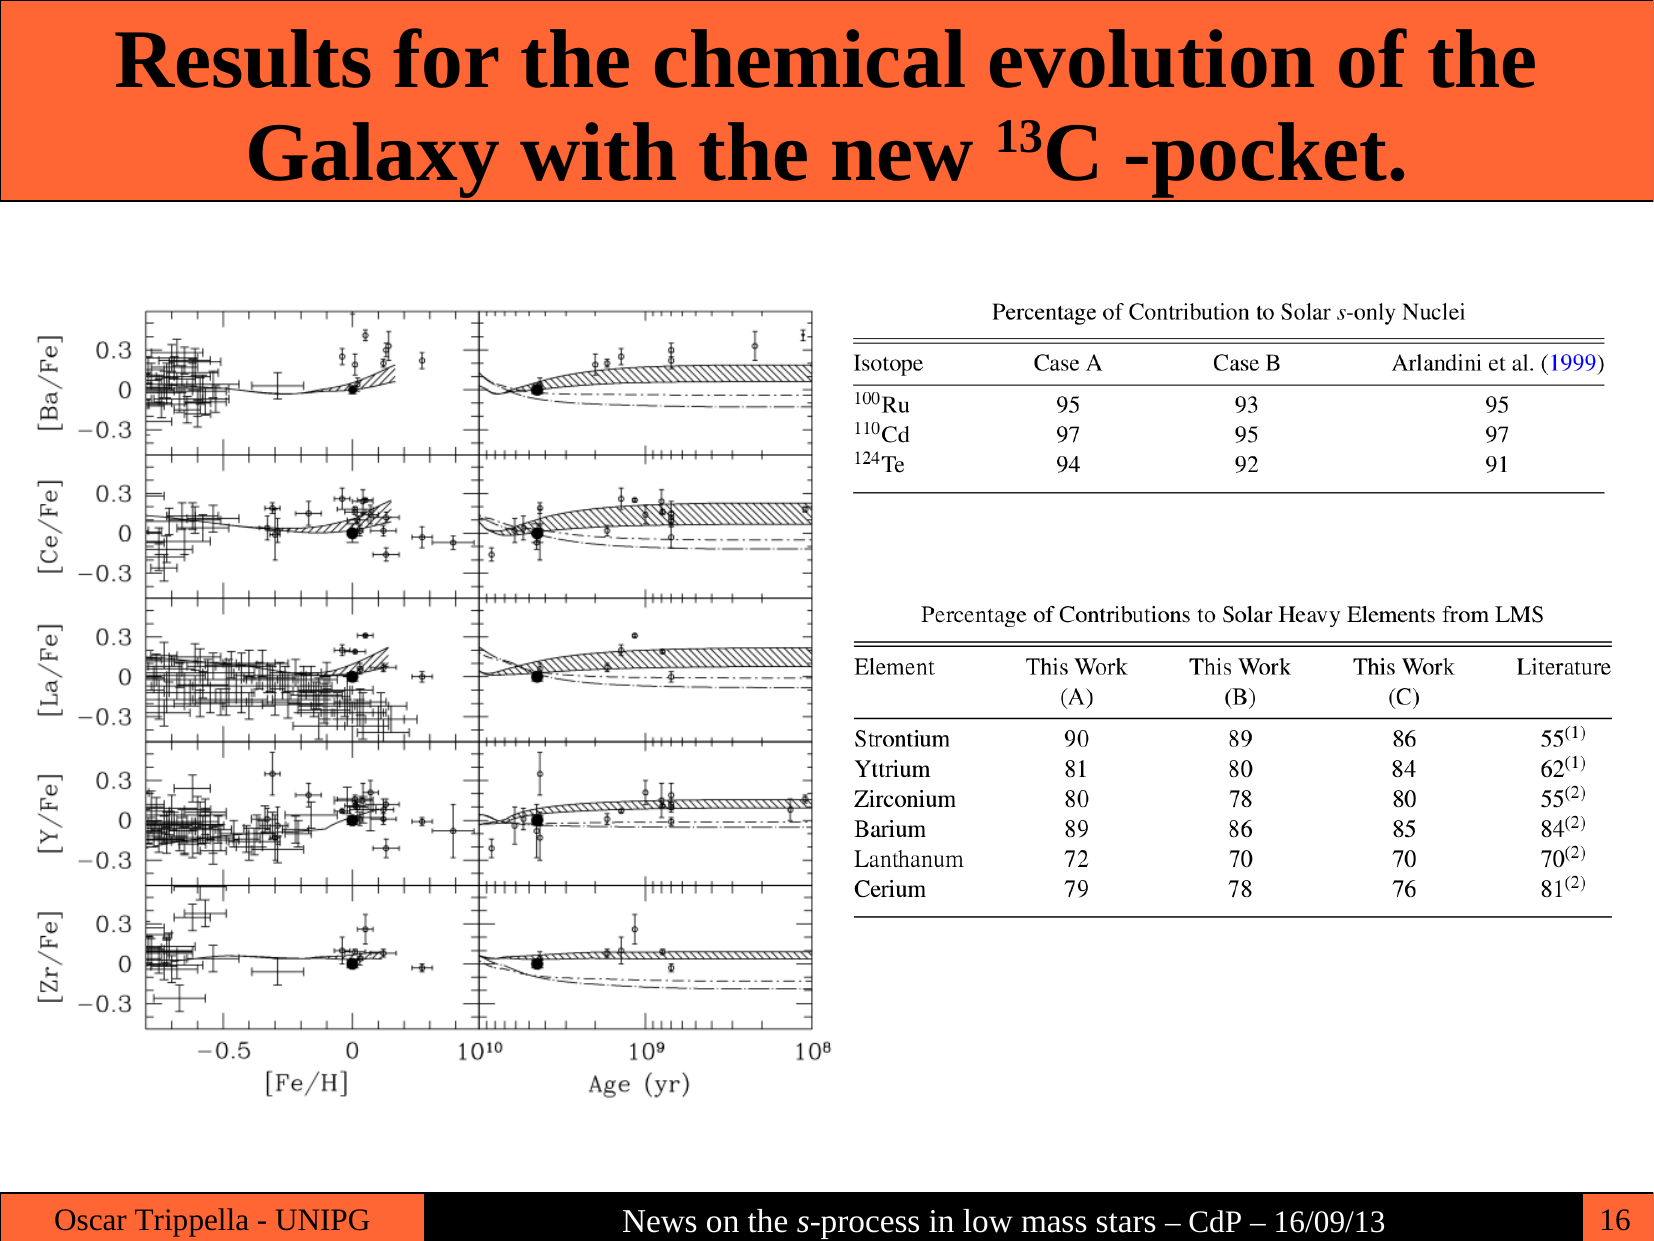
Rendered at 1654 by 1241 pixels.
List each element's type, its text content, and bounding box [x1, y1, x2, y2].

text_box News on the s-process in low mass stars – CdP – 16/09/13 [425, 1192, 1583, 1241]
text_box 16 [1583, 1192, 1654, 1241]
picture [847, 602, 1619, 922]
picture [13, 289, 840, 1099]
text_box Oscar Trippella - UNIPG [0, 1192, 425, 1241]
picture [848, 297, 1607, 496]
text_box Results for the chemical evolution of the Galaxy with the new 13C -pocket. [0, 0, 1654, 201]
